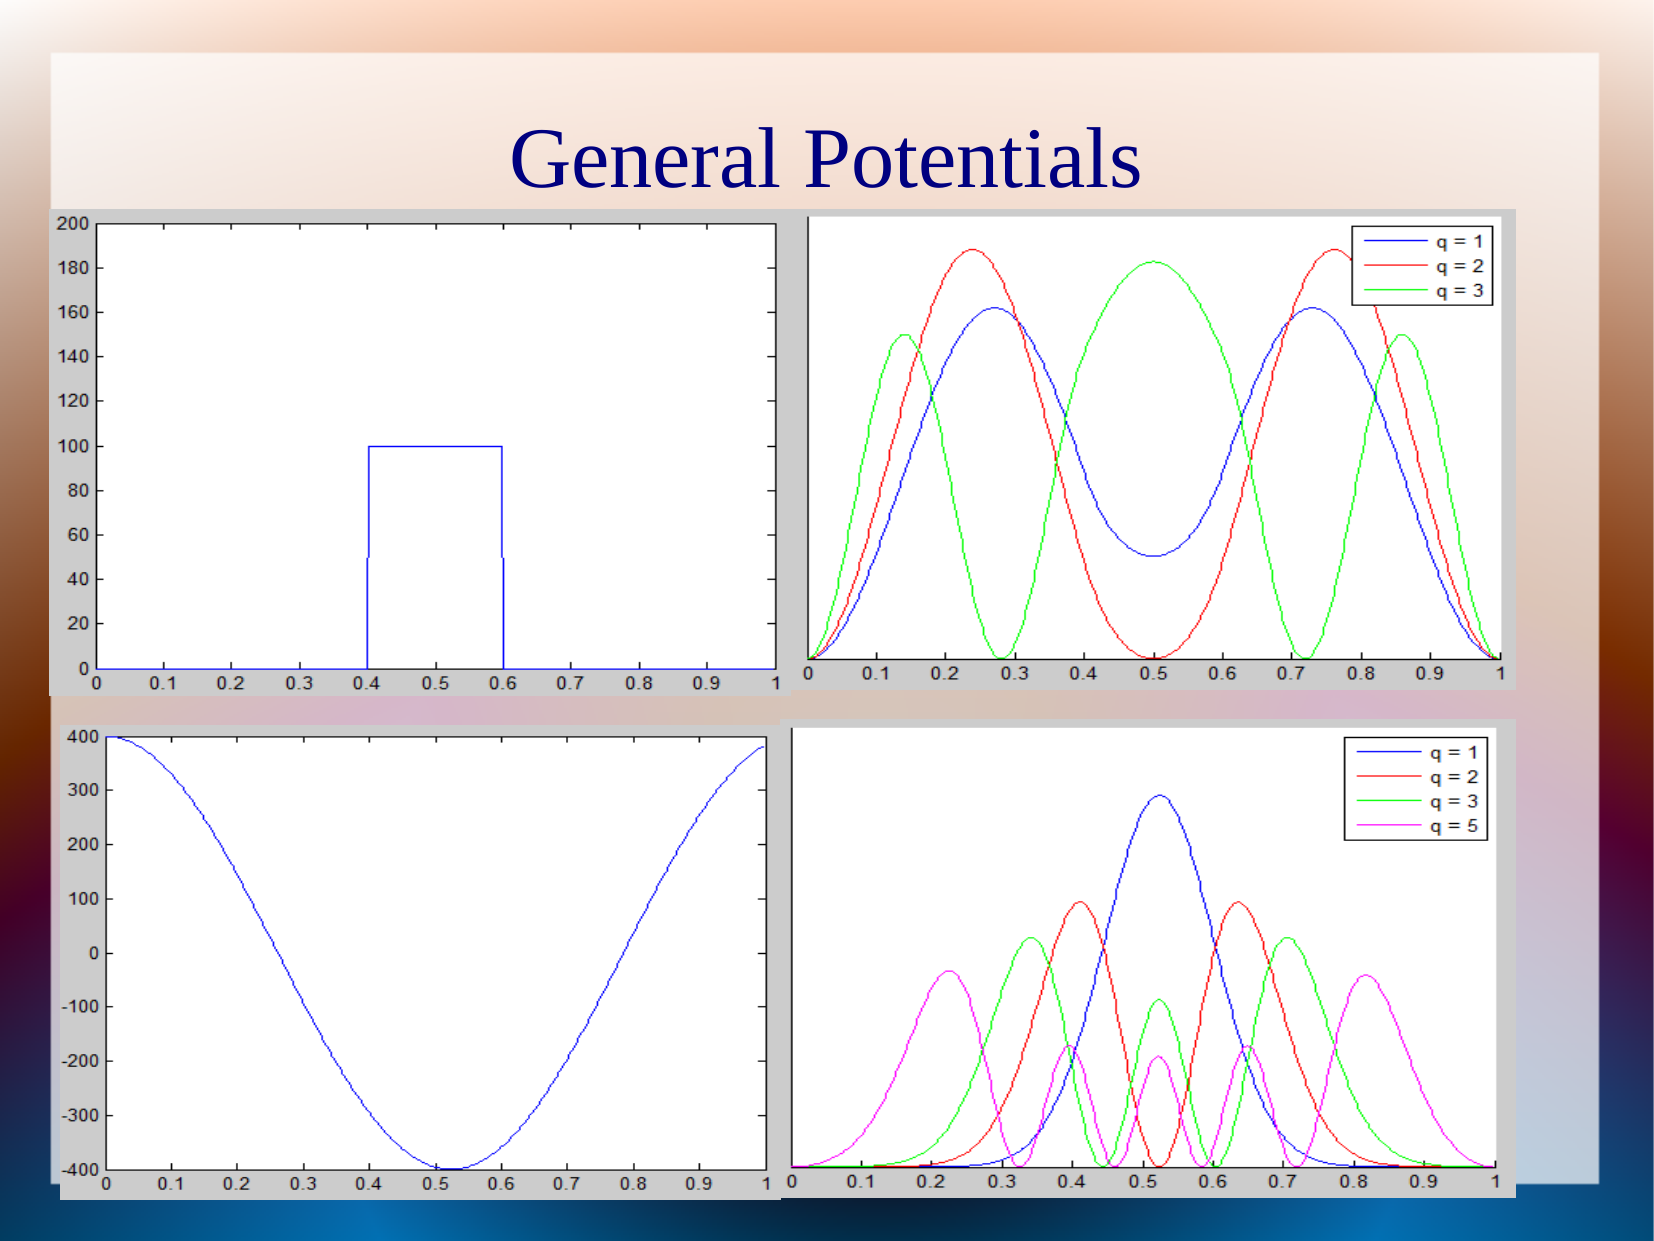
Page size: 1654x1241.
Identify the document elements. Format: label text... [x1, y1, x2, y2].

title General Potentials [82, 55, 1571, 263]
picture [0, 0, 1654, 1241]
